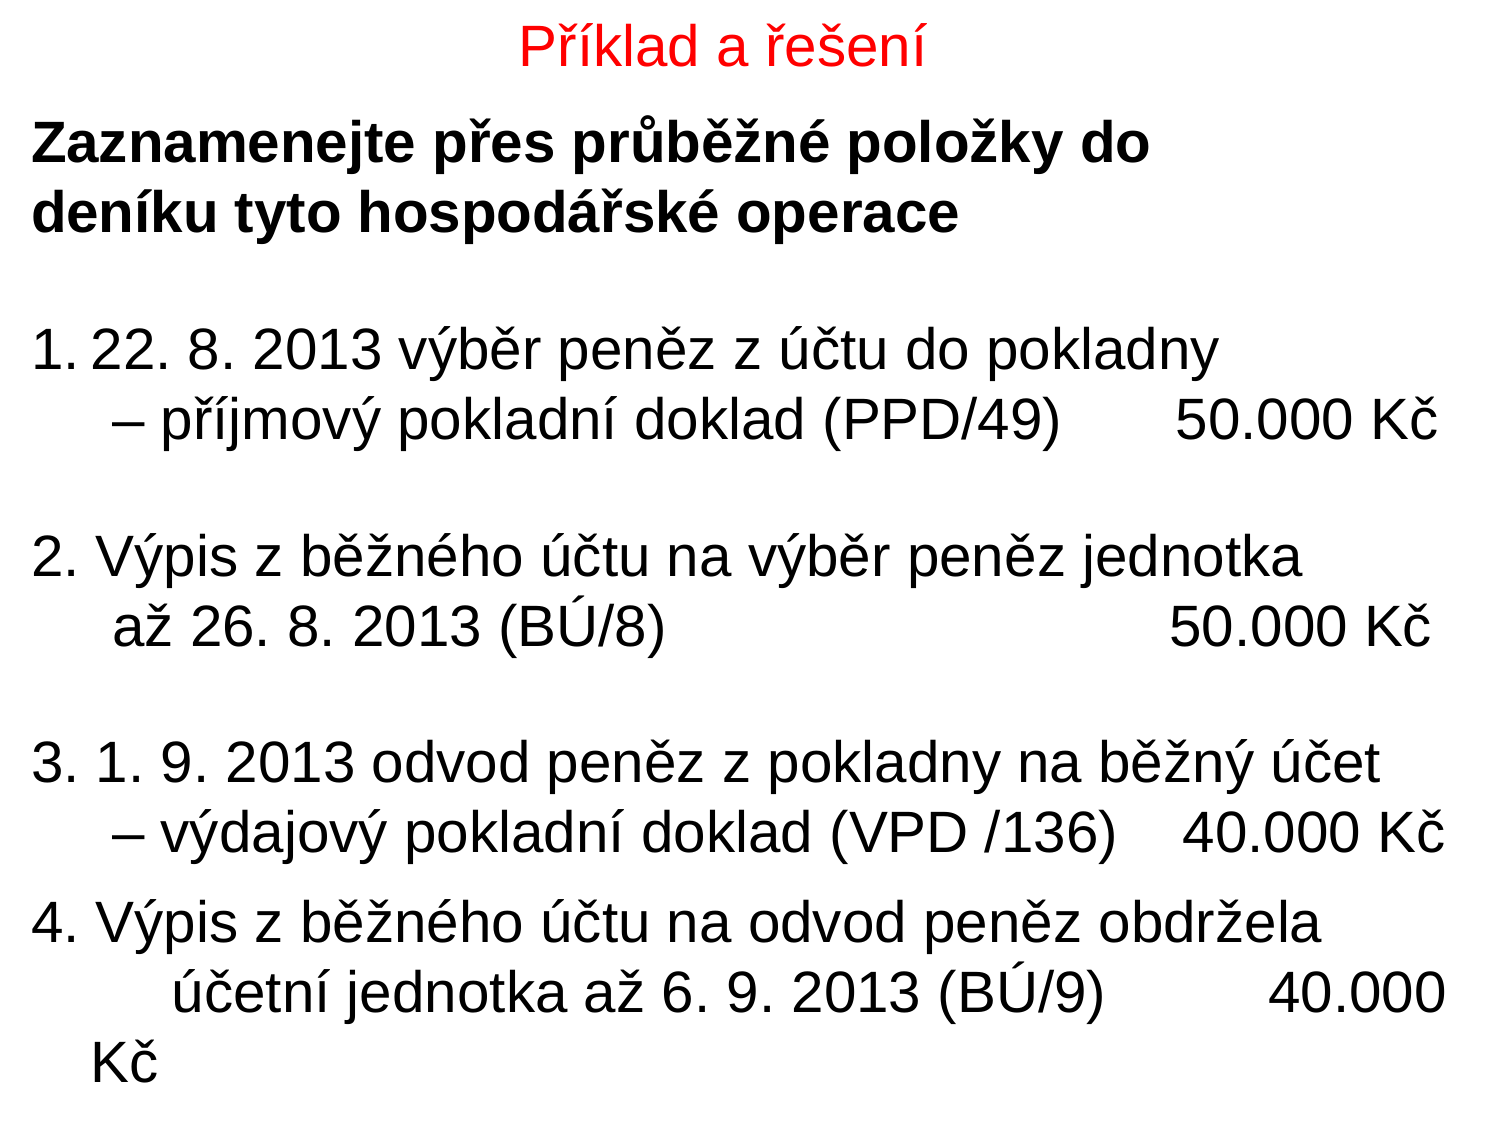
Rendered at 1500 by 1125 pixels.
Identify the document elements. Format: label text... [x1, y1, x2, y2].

text_box Příklad a řešení [504, 0, 944, 86]
table_cell 3. 1. 9. 2013 odvod peněz z pokladny na běžný účet – výdajový pokladní doklad (VPD /136) 40.000 Kč [29, 658, 1471, 864]
table_header Zaznamenejte přes průběžné položky do deníku tyto hospodářské operace [29, 90, 1164, 244]
table_cell 4. Výpis z běžného účtu na odvod peněz obdržela účetní jednotka až 6. 9. 2013 (BÚ/9) 40.000 Kč [29, 864, 1471, 1094]
table_header [1164, 90, 1317, 244]
table_cell 2. Výpis z běžného účtu na výběr peněz jednotka až 26. 8. 2013 (BÚ/8) 50.000 Kč [29, 451, 1471, 658]
table_header [1317, 90, 1471, 244]
table_cell 22. 8. 2013 výběr peněz z účtu do pokladny – příjmový pokladní doklad (PPD/49) 50.000 Kč [29, 244, 1471, 451]
